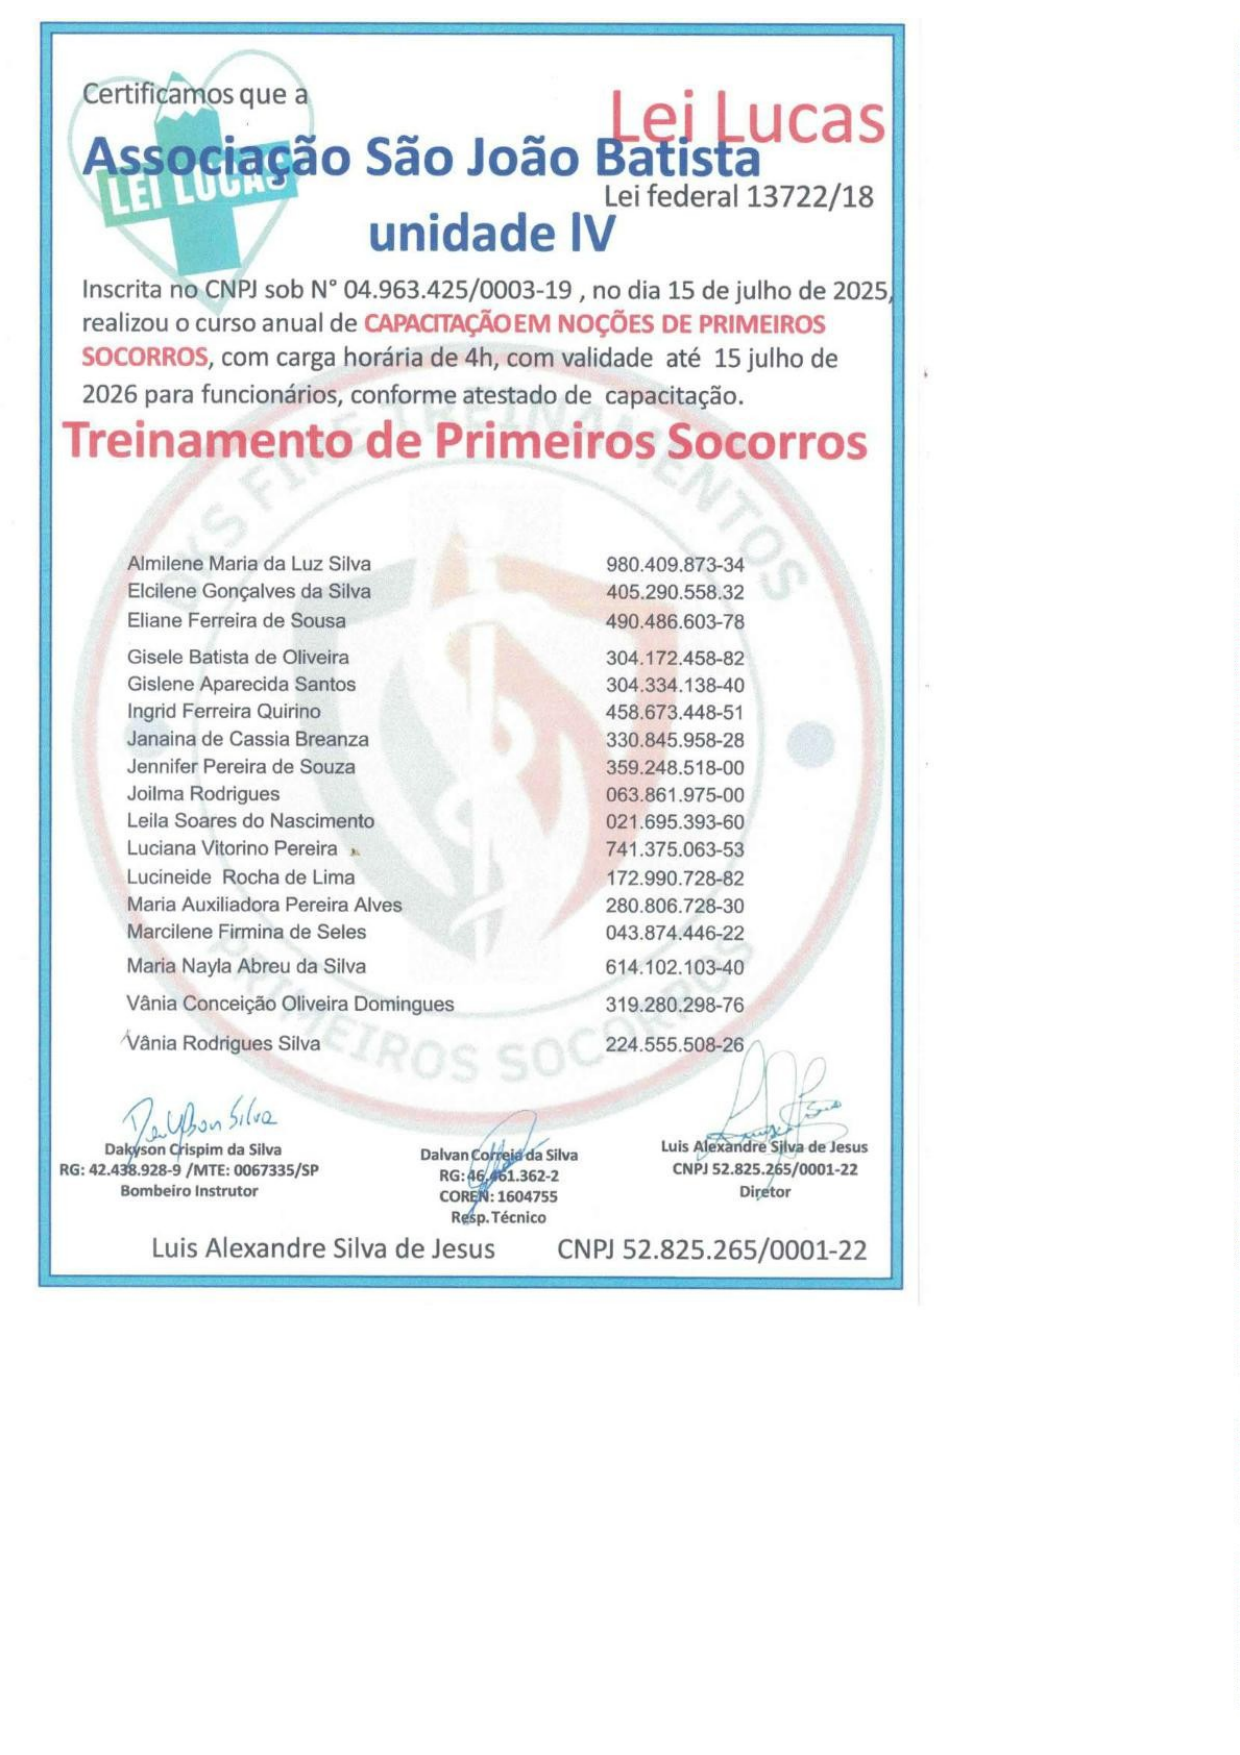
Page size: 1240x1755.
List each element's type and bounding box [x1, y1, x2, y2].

text_box [0, 18, 1240, 1736]
